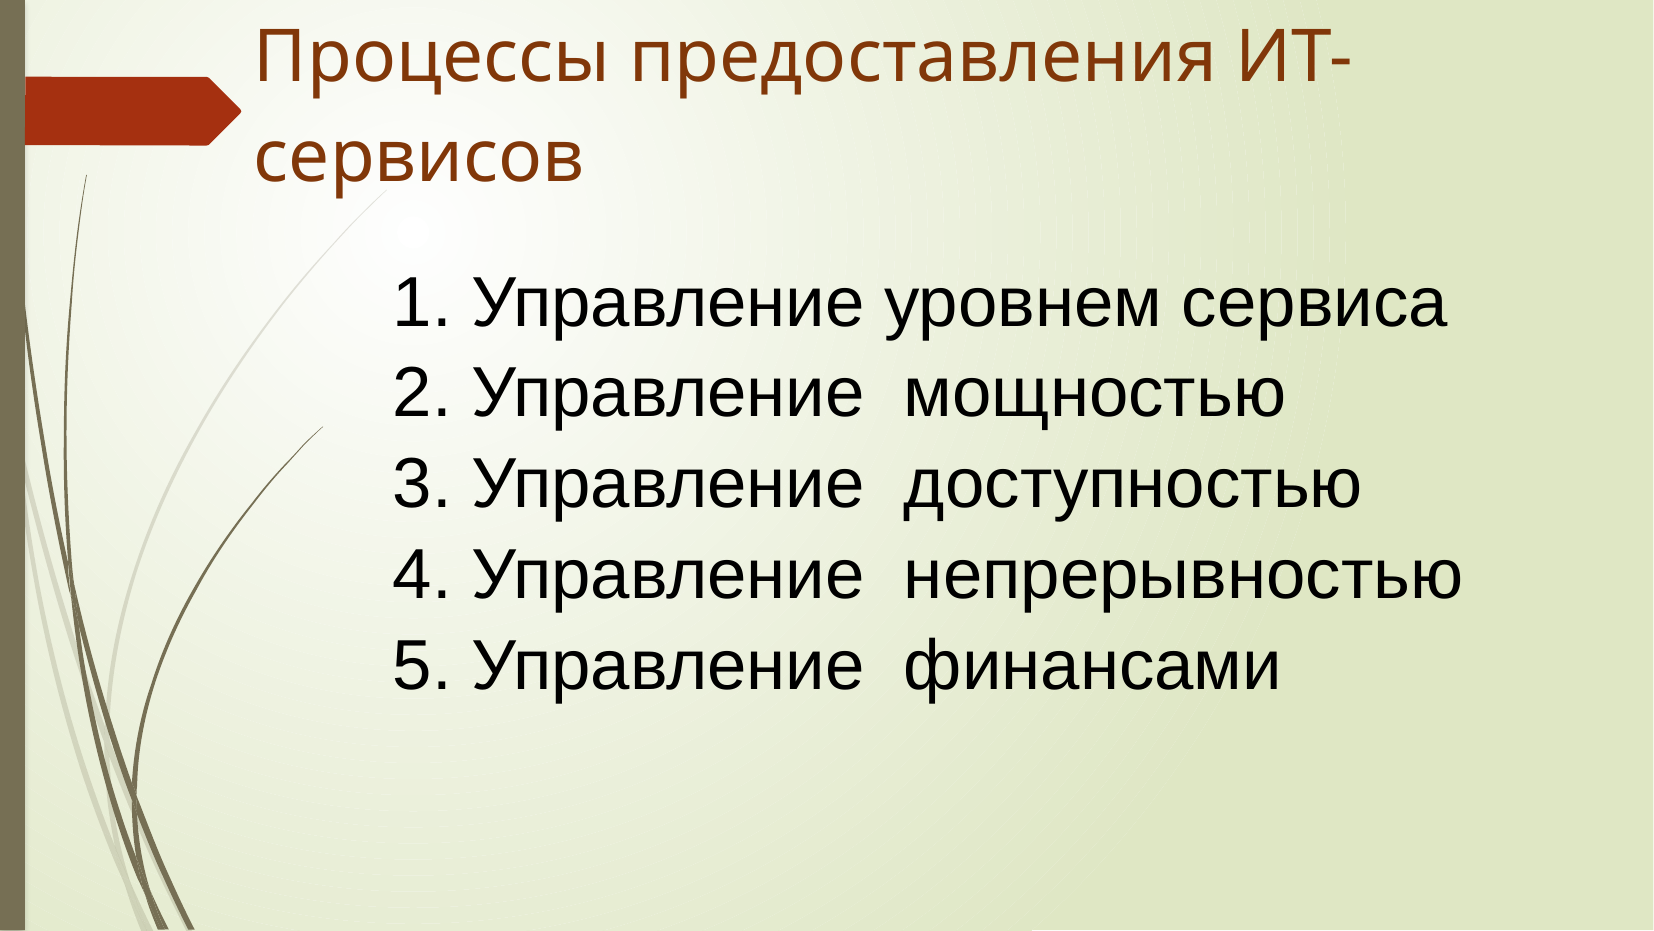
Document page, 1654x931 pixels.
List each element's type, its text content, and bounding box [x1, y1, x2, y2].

text_box Управление уровнем сервиса Управление мощностью Управление доступностью Управление непрерывностью Управление финансами [377, 254, 1524, 886]
title Процессы предоставления ИТ-сервисов [253, 0, 1636, 207]
